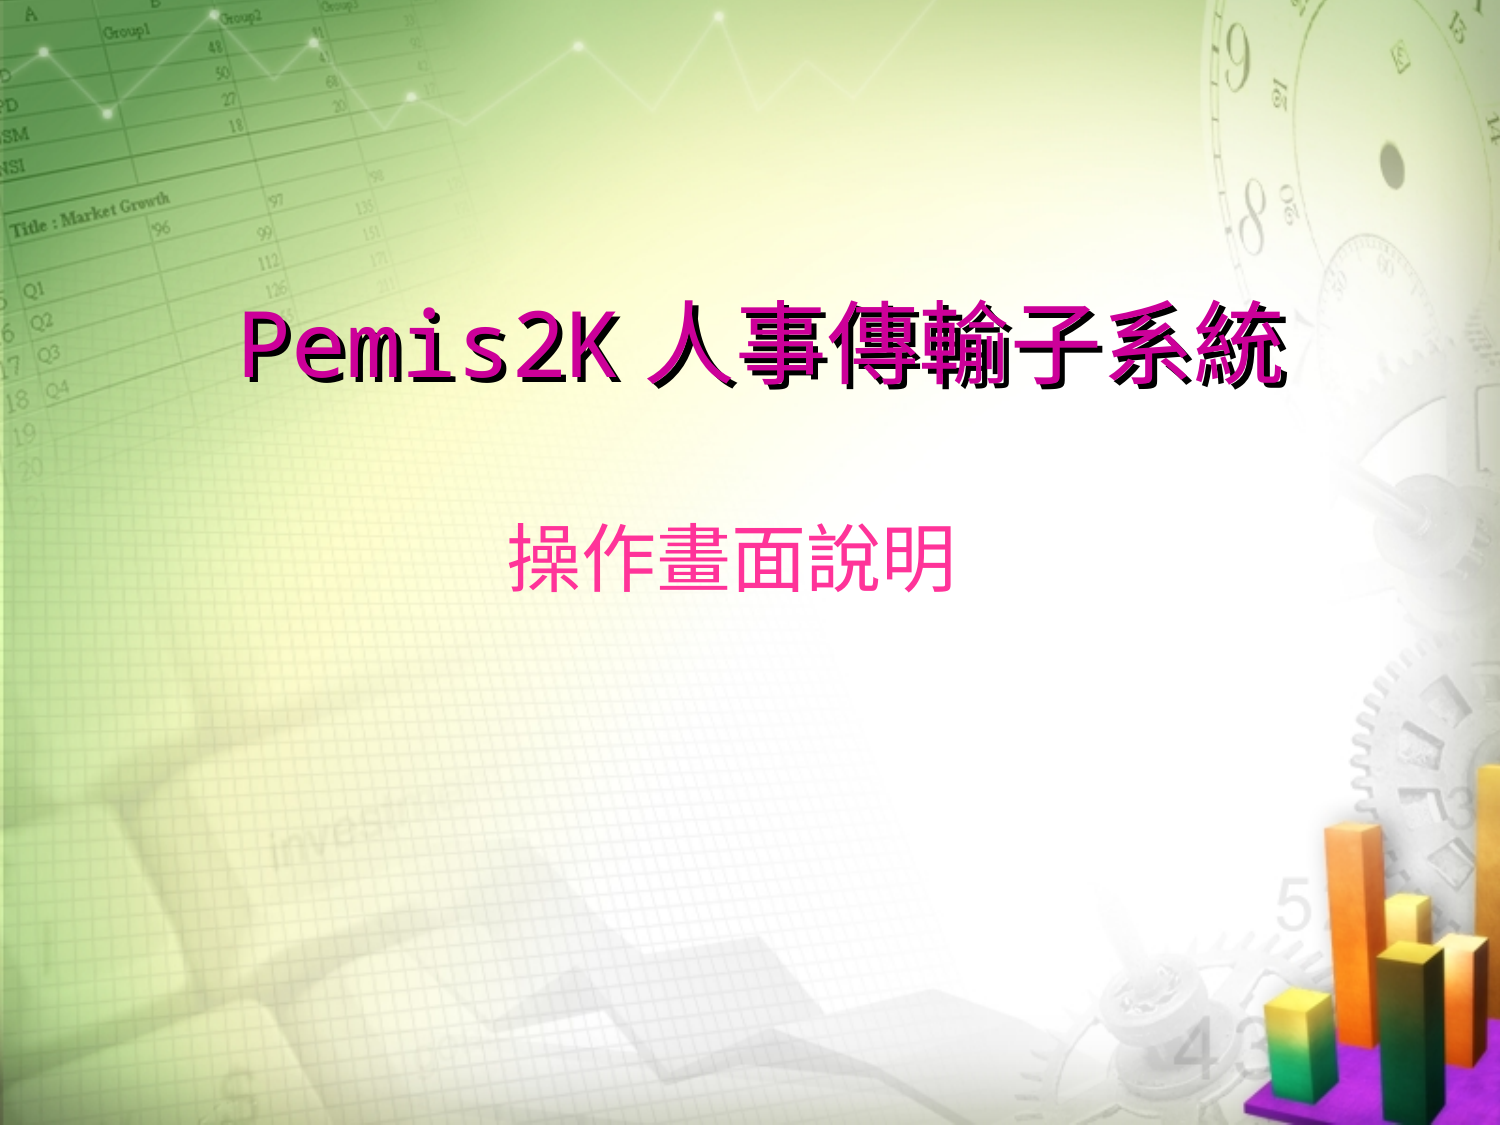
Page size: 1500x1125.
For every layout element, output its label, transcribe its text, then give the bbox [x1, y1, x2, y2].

title Pemis2K人事傳輸子系統 [123, 220, 1399, 462]
subtitle 操作畫面說明 [206, 503, 1257, 791]
picture [0, 0, 1500, 1125]
